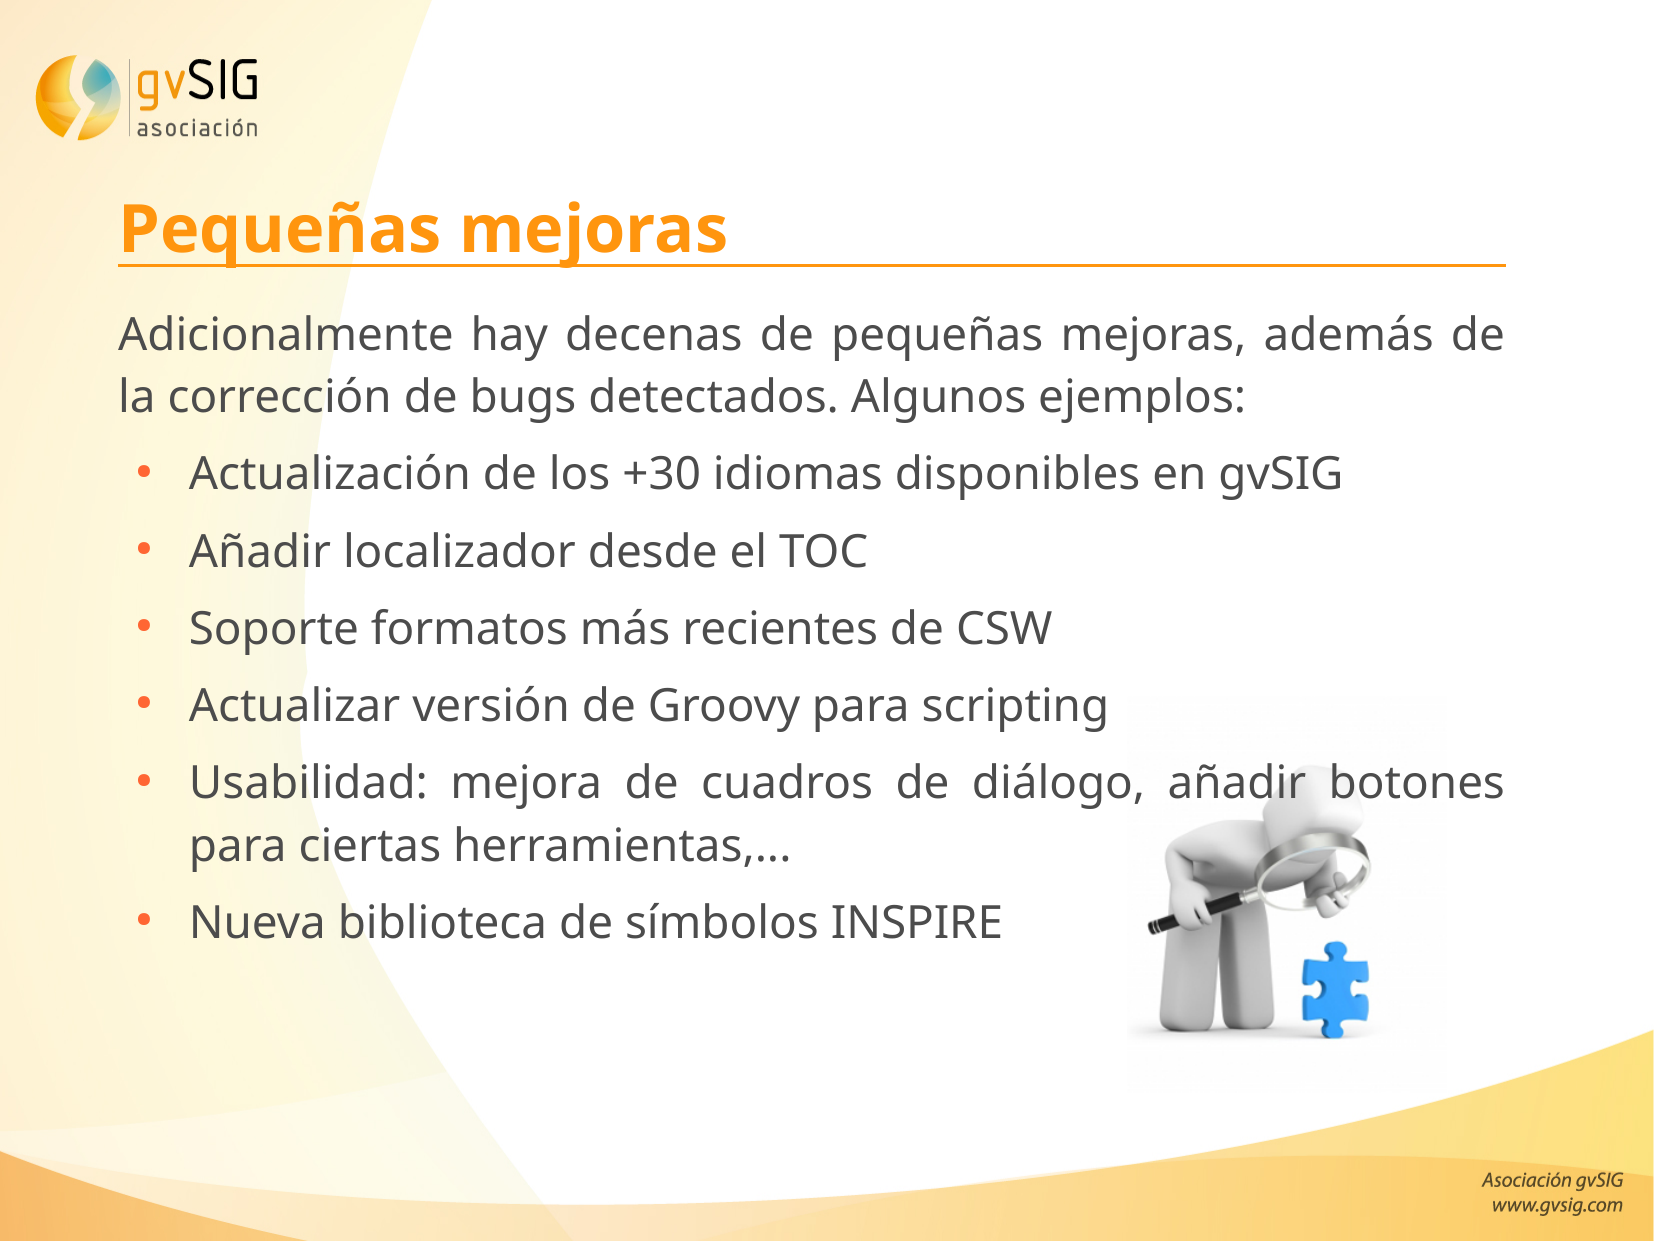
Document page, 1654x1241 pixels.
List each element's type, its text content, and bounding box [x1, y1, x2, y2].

picture [0, 0, 1654, 1241]
title Pequeñas mejoras [118, 177, 1607, 276]
list Adicionalmente hay decenas de pequeñas mejoras, además de la corrección de bugs detectados. Algunos ejemplos: Actualización de los +30 idiomas disponibles en gvSIG Añadir localizador desde el TOC Soporte formatos más recientes de CSW Actualizar versión de Groovy para scripting Usabilidad: mejora de cuadros de diálogo, añadir botones para ciertas herramientas,... Nueva biblioteca de símbolos INSPIRE [118, 301, 1506, 872]
